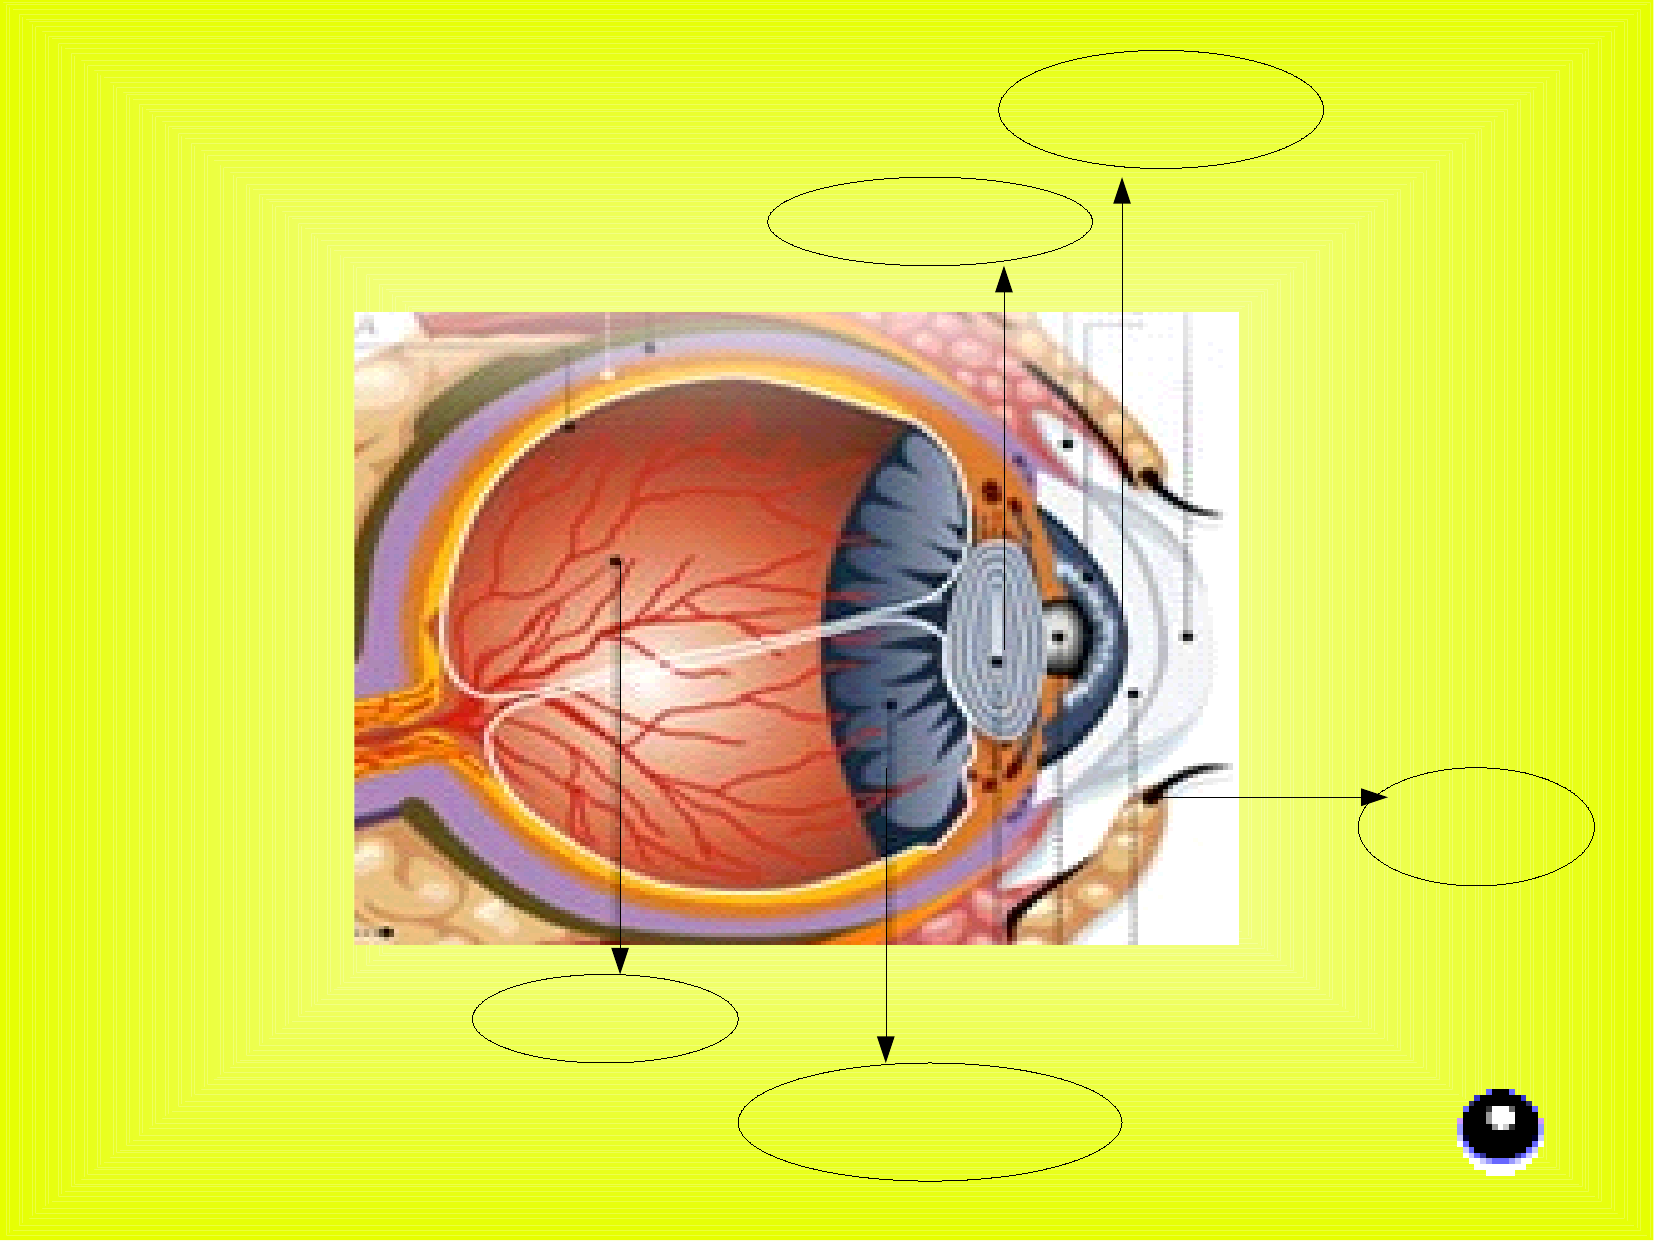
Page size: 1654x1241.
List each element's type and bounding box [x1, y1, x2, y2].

picture [354, 312, 1241, 945]
picture [1446, 1078, 1550, 1182]
